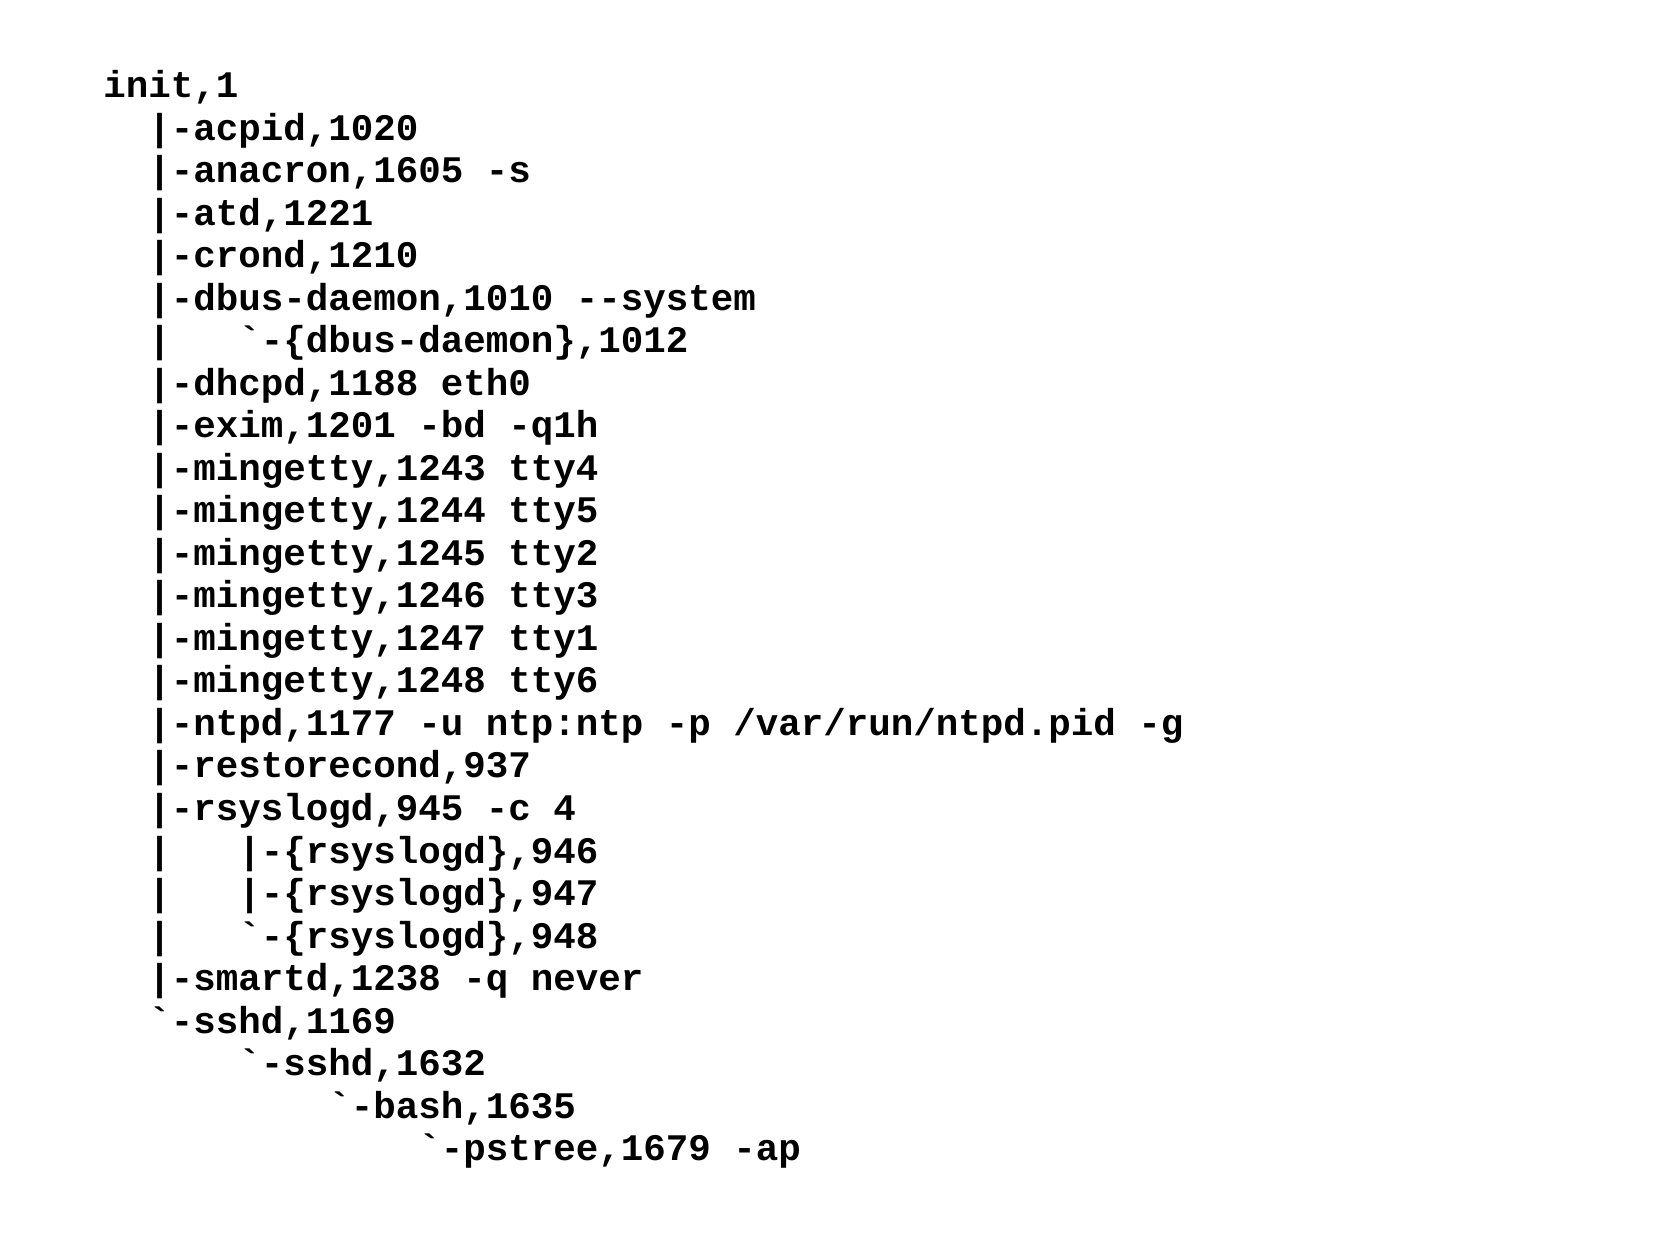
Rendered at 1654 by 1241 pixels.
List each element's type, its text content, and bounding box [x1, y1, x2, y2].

text_box init,1 |-acpid,1020 |-anacron,1605 -s |-atd,1221 |-crond,1210 |-dbus-daemon,1010 --system | `-{dbus-daemon},1012 |-dhcpd,1188 eth0 |-exim,1201 -bd -q1h |-mingetty,1243 tty4 |-mingetty,1244 tty5 |-mingetty,1245 tty2 |-mingetty,1246 tty3 |-mingetty,1247 tty1 |-mingetty,1248 tty6 |-ntpd,1177 -u ntp:ntp -p /var/run/ntpd.pid -g |-restorecond,937 |-rsyslogd,945 -c 4 | |-{rsyslogd},946 | |-{rsyslogd},947 | `-{rsyslogd},948 |-smartd,1238 -q never `-sshd,1169 `-sshd,1632 `-bash,1635 `-pstree,1679 -ap [88, 59, 1536, 1222]
